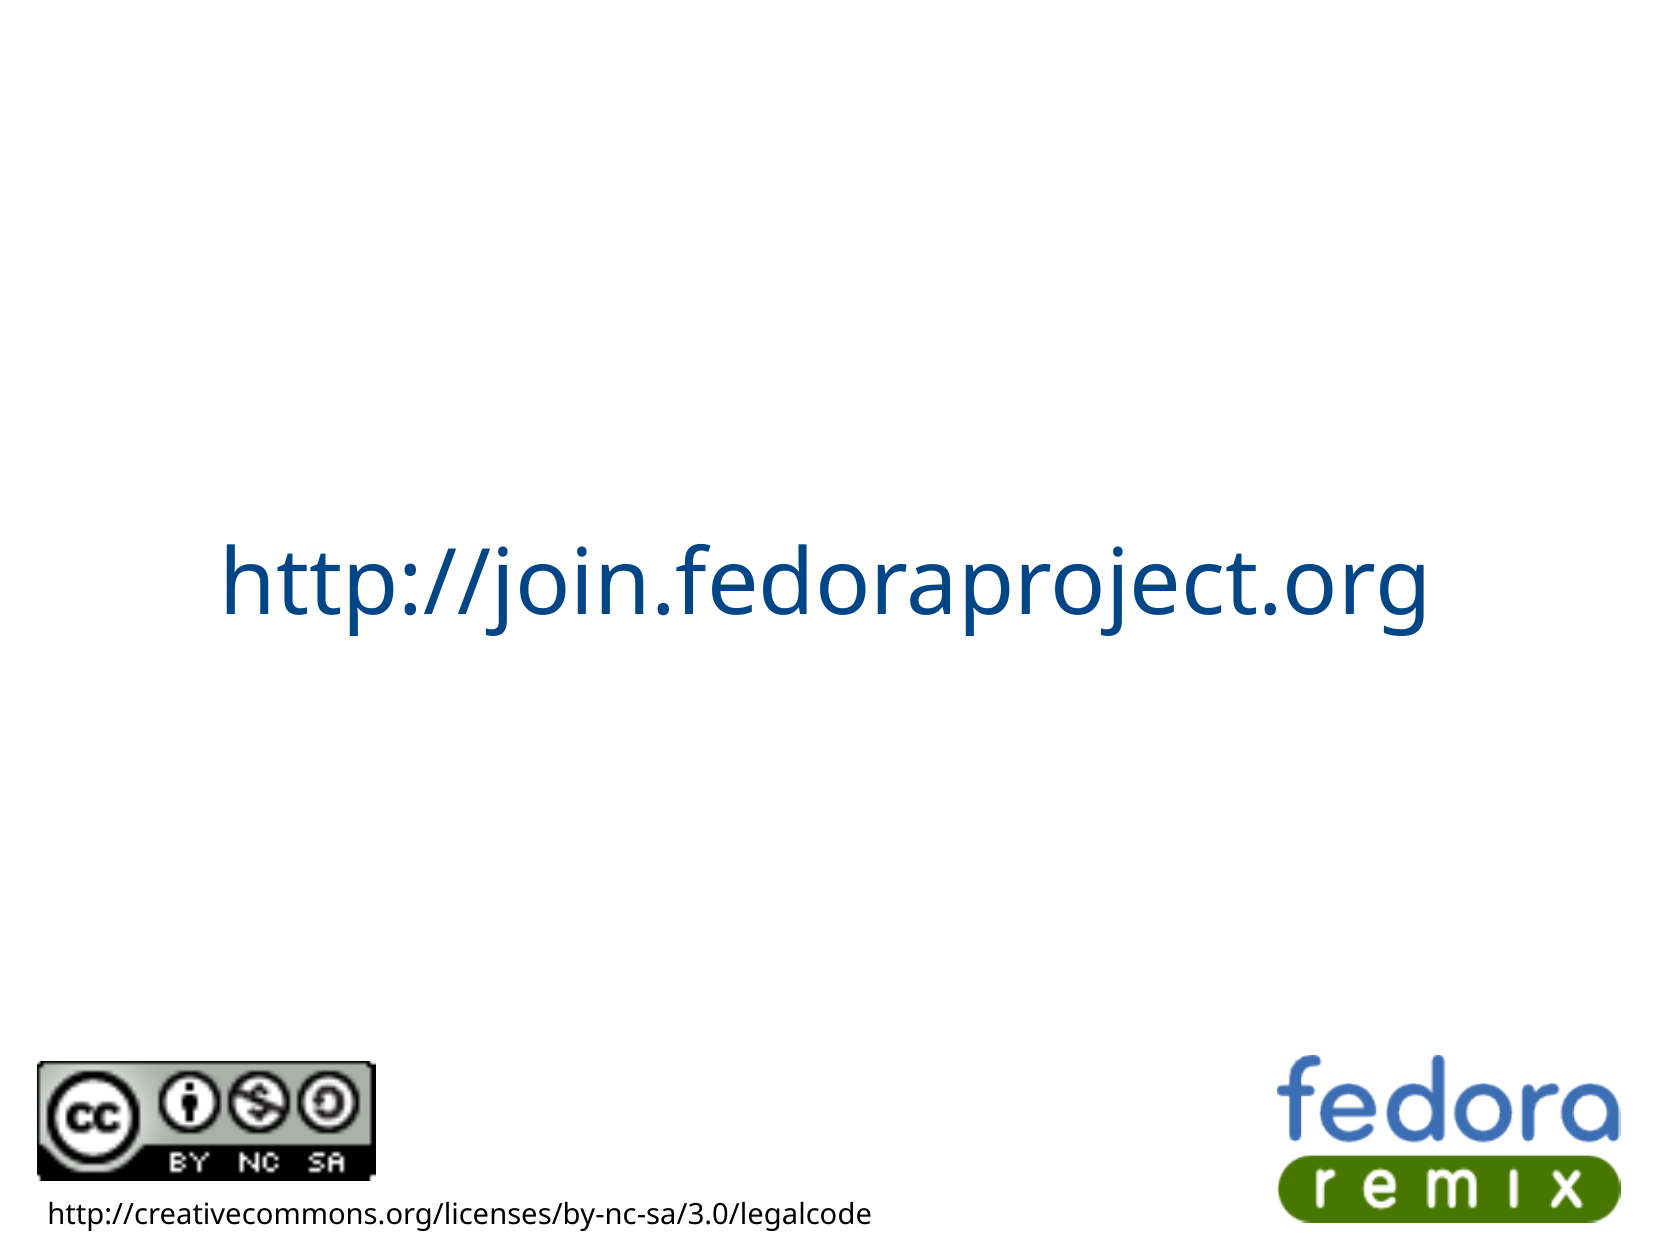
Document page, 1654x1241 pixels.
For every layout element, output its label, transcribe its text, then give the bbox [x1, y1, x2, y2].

picture [37, 1061, 376, 1181]
picture [1277, 1055, 1621, 1223]
title http://join.fedoraproject.org [82, 56, 1571, 1102]
text_box http://creativecommons.org/licenses/by-nc-sa/3.0/legalcode [32, 1186, 1048, 1241]
